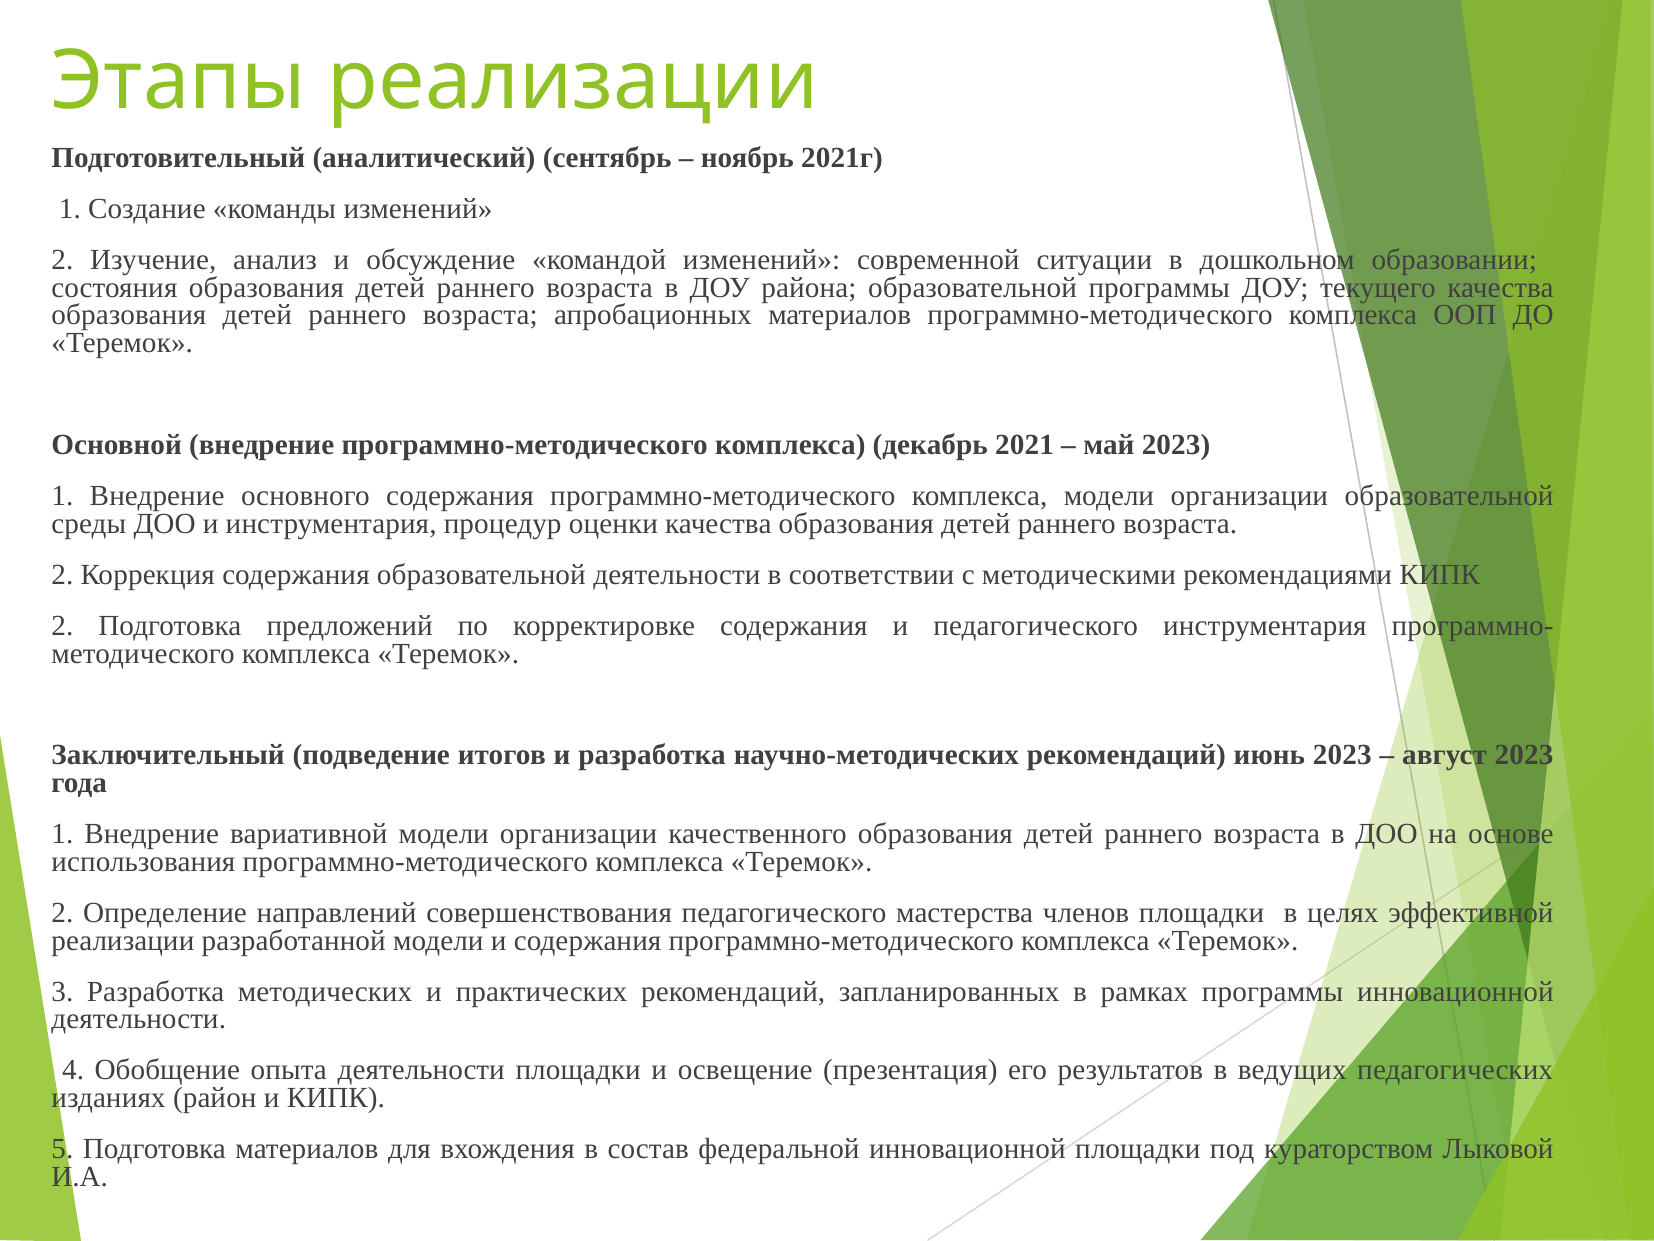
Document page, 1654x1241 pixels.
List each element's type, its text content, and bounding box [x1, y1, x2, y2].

list Подготовительный (аналитический) (сентябрь – ноябрь 2021г) 1. Создание «команды изменений» 2. Изучение, анализ и обсуждение «командой изменений»: современной ситуации в дошкольном образовании; состояния образования детей раннего возраста в ДОУ района; образовательной программы ДОУ; текущего качества образования детей раннего возраста; апробационных материалов программно-методического комплекса ООП ДО «Теремок». Основной (внедрение программно-методического комплекса) (декабрь 2021 – май 2023) 1. Внедрение основного содержания программно-методического комплекса, модели организации образовательной среды ДОО и инструментария, процедур оценки качества образования детей раннего возраста. 2. Коррекция содержания образовательной деятельности в соответствии с методическими рекомендациями КИПК 2. Подготовка предложений по корректировке содержания и педагогического инструментария программно-методического комплекса «Теремок». Заключительный (подведение итогов и разработка научно-методических рекомендаций) июнь 2023 – август 2023 года 1. Внедрение вариативной модели организации качественного образования детей раннего возраста в ДОО на основе использования программно-методического комплекса «Теремок». 2. Определение направлений совершенствования педагогического мастерства членов площадки в целях эффективной реализации разработанной модели и содержания программно-методического комплекса «Теремок». 3. Разработка методических и практических рекомендаций, запланированных в рамках программы инновационной деятельности. 4. Обобщение опыта деятельности площадки и освещение (презентация) его результатов в ведущих педагогических изданиях (район и КИПК). 5. Подготовка материалов для вхождения в состав федеральной инновационной площадки под кураторством Лыковой И.А. [36, 137, 1574, 1225]
title Этапы реализации [36, 18, 1185, 137]
